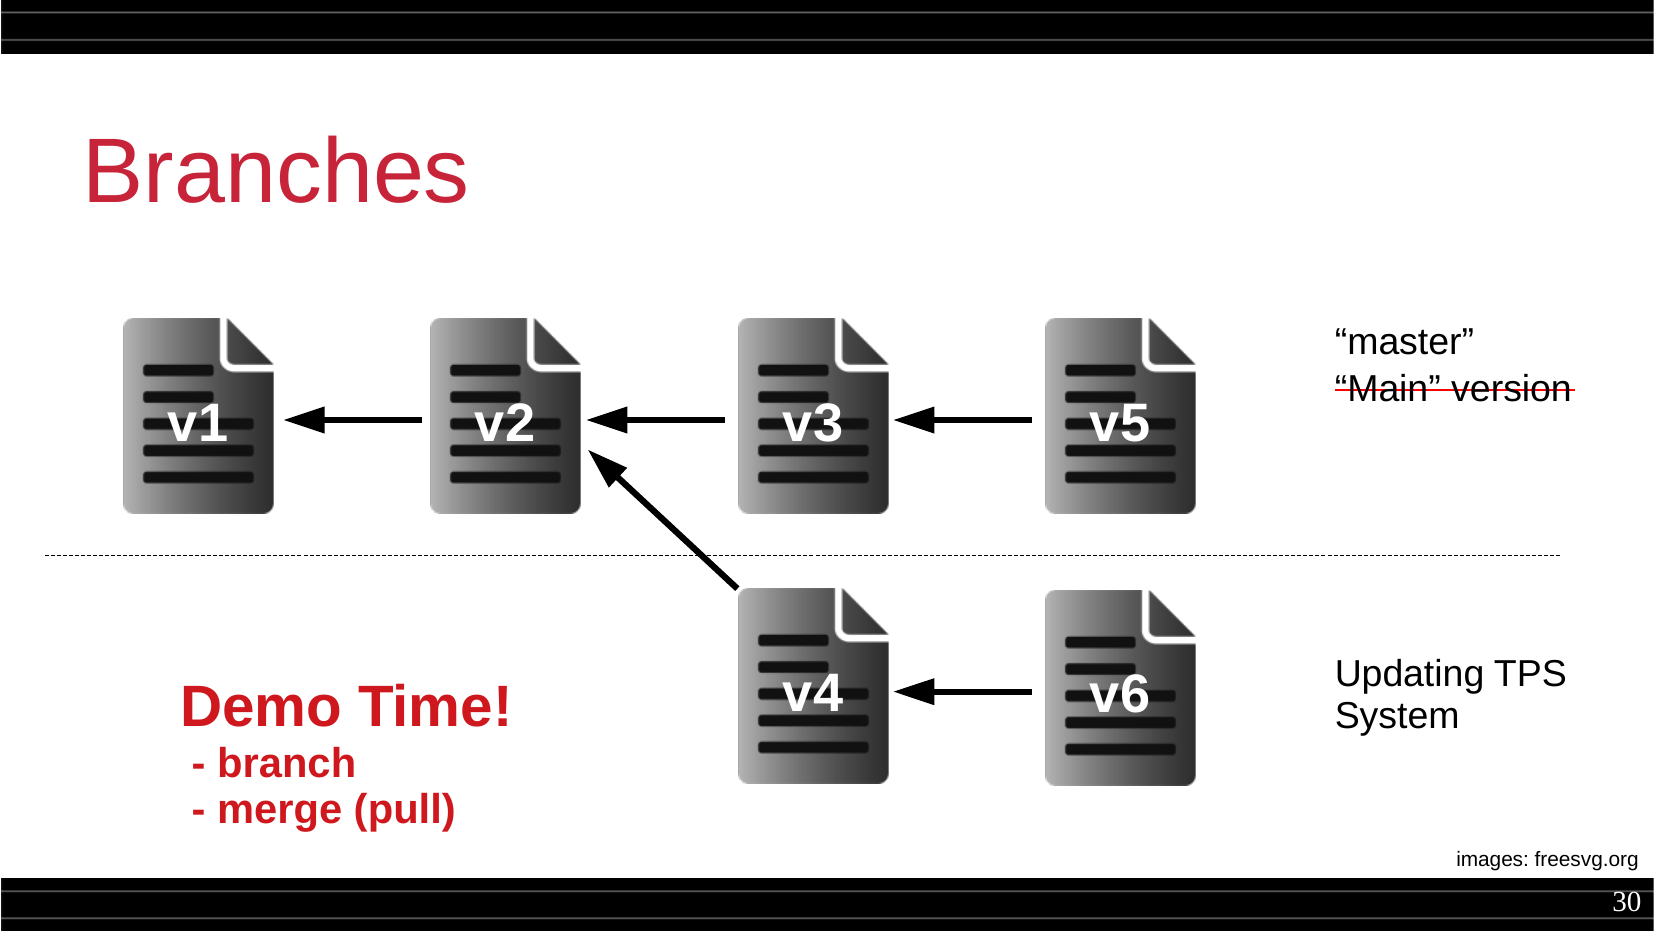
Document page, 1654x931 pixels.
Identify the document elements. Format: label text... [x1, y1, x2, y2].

picture [591, 422, 603, 456]
text_box Demo Time! - branch - merge (pull) [165, 666, 528, 840]
text_box v5 [1075, 384, 1206, 474]
text_box v6 [1075, 656, 1206, 746]
text_box “Main” version [1320, 360, 1587, 417]
picture [1, 878, 1654, 931]
picture [1022, 318, 1218, 514]
picture [407, 318, 603, 514]
text_box “master” [1320, 312, 1490, 360]
text_box Updating TPS System [1320, 645, 1582, 745]
picture [1022, 590, 1218, 786]
picture [1, 0, 1654, 54]
text_box v3 [768, 384, 899, 474]
picture [100, 318, 296, 514]
picture [1630, 902, 1637, 910]
text_box v1 [153, 384, 284, 474]
text_box v4 [768, 654, 899, 744]
text_box images: freesvg.org [1441, 840, 1654, 902]
title Branches [82, 92, 1571, 249]
picture [715, 318, 911, 514]
picture [715, 588, 911, 784]
text_box v2 [460, 384, 591, 474]
